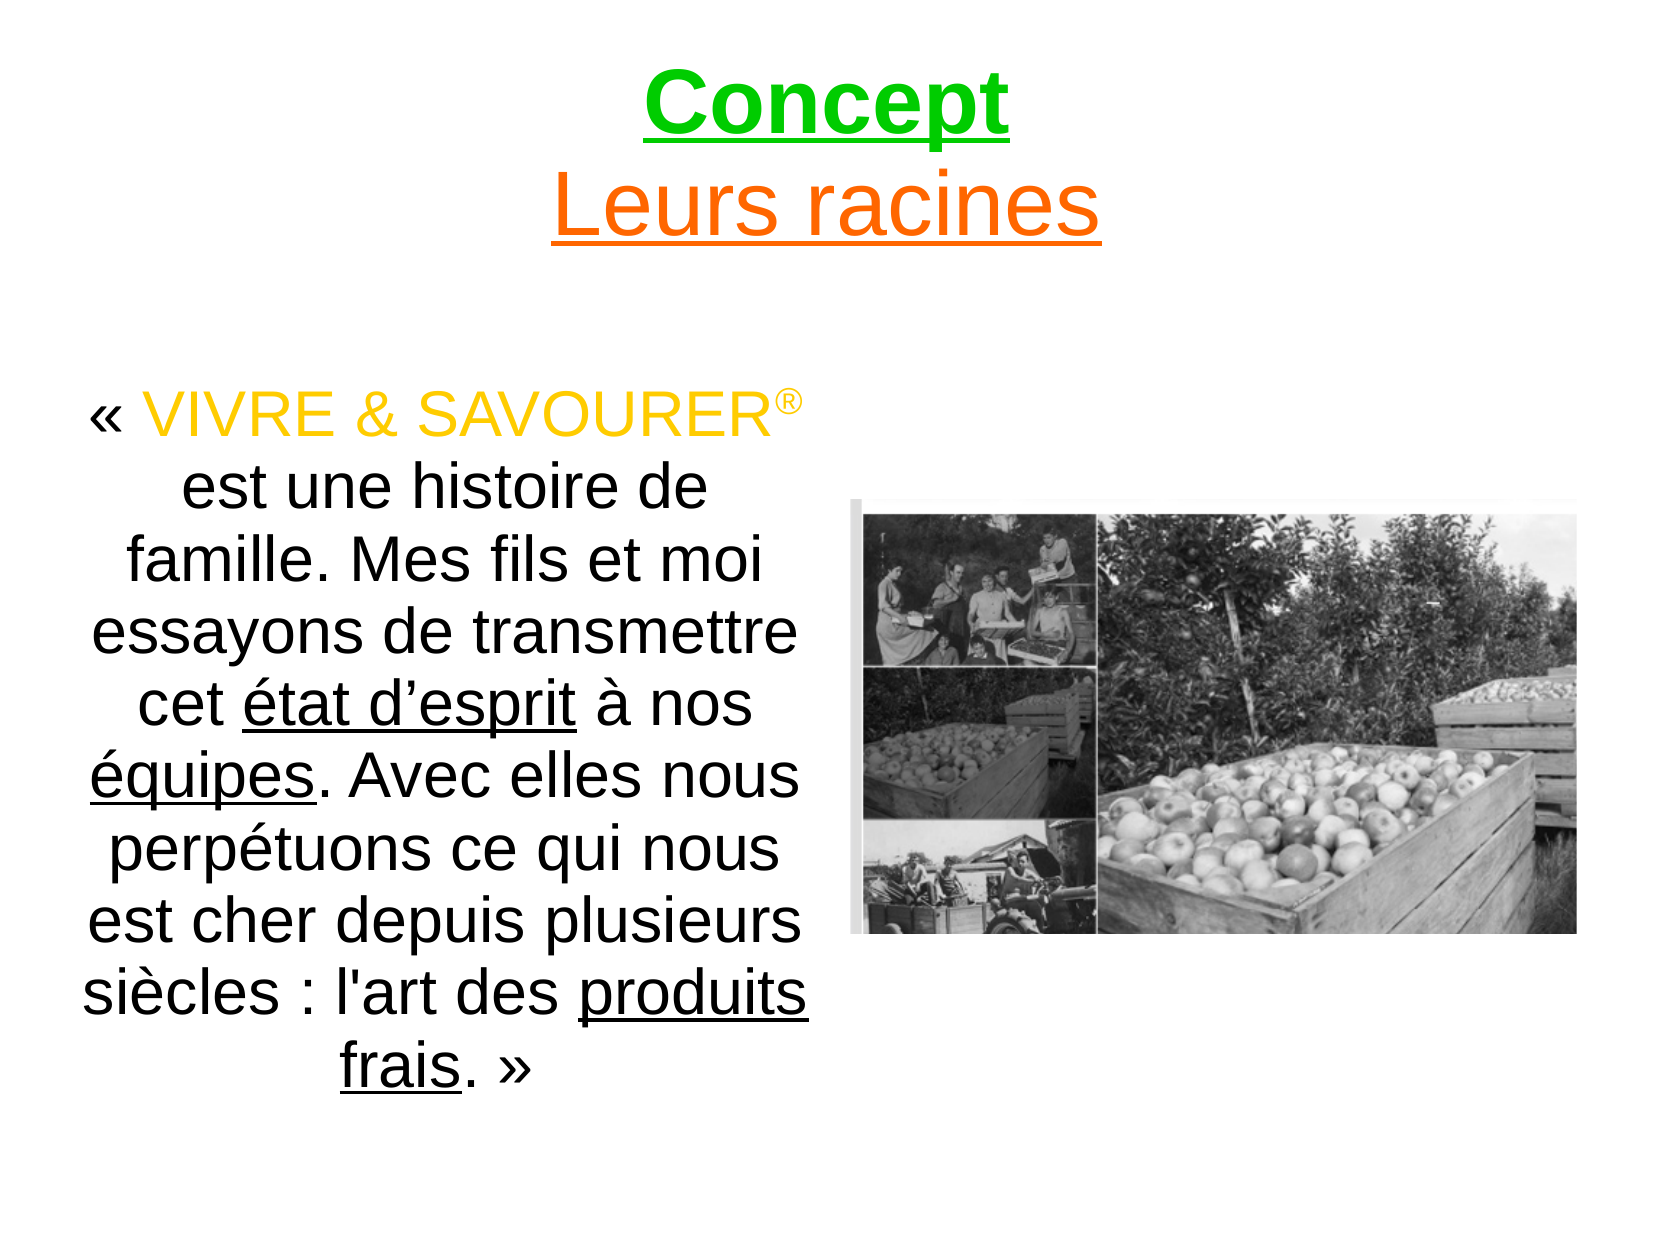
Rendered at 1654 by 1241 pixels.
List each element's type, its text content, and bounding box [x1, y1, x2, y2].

picture [850, 499, 1577, 934]
title Concept Leurs racines [82, 49, 1571, 257]
list « VIVRE & SAVOURER® est une histoire de famille. Mes fils et moi essayons de transmettre cet état d’esprit à nos équipes. Avec elles nous perpétuons ce qui nous est cher depuis plusieurs siècles : l'art des produits frais. » [82, 377, 809, 1158]
